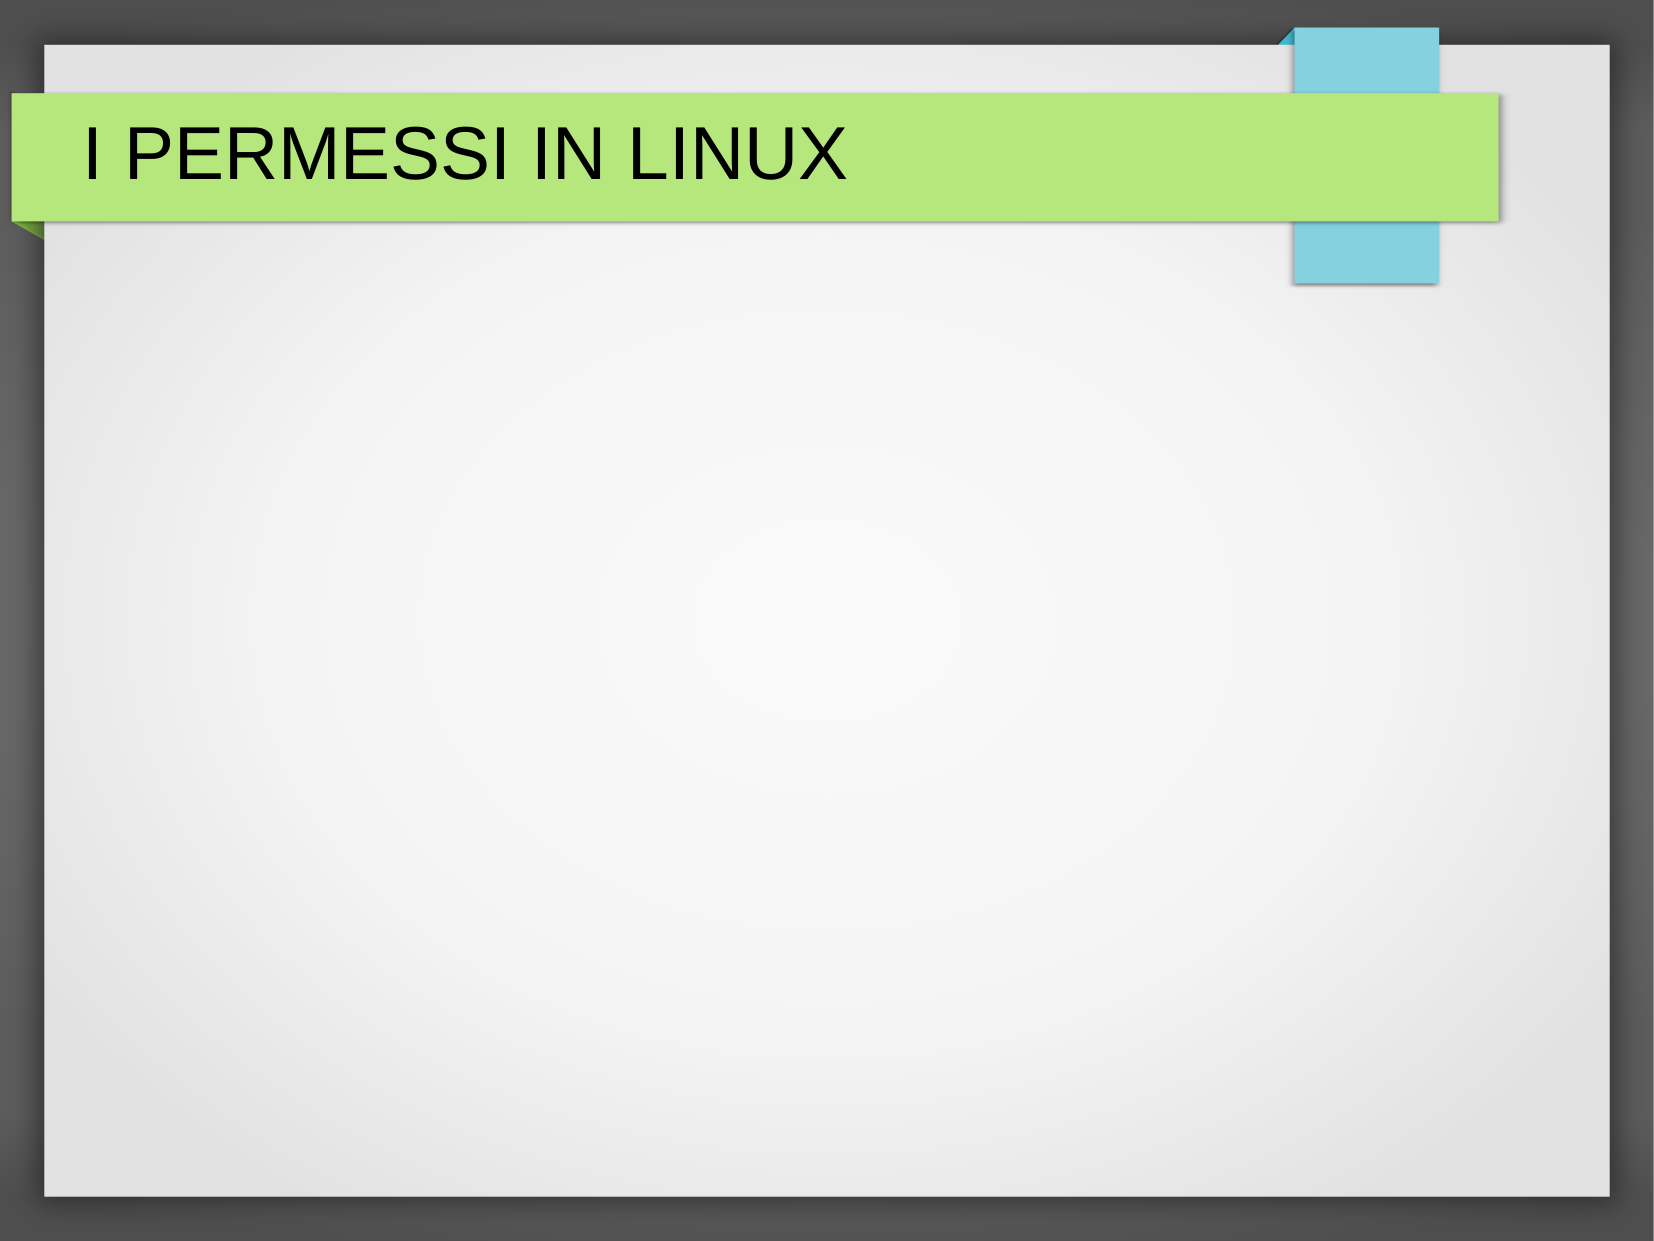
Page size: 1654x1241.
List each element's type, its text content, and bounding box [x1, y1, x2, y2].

picture [0, 0, 1654, 1241]
title I PERMESSI IN LINUX [82, 94, 1264, 213]
